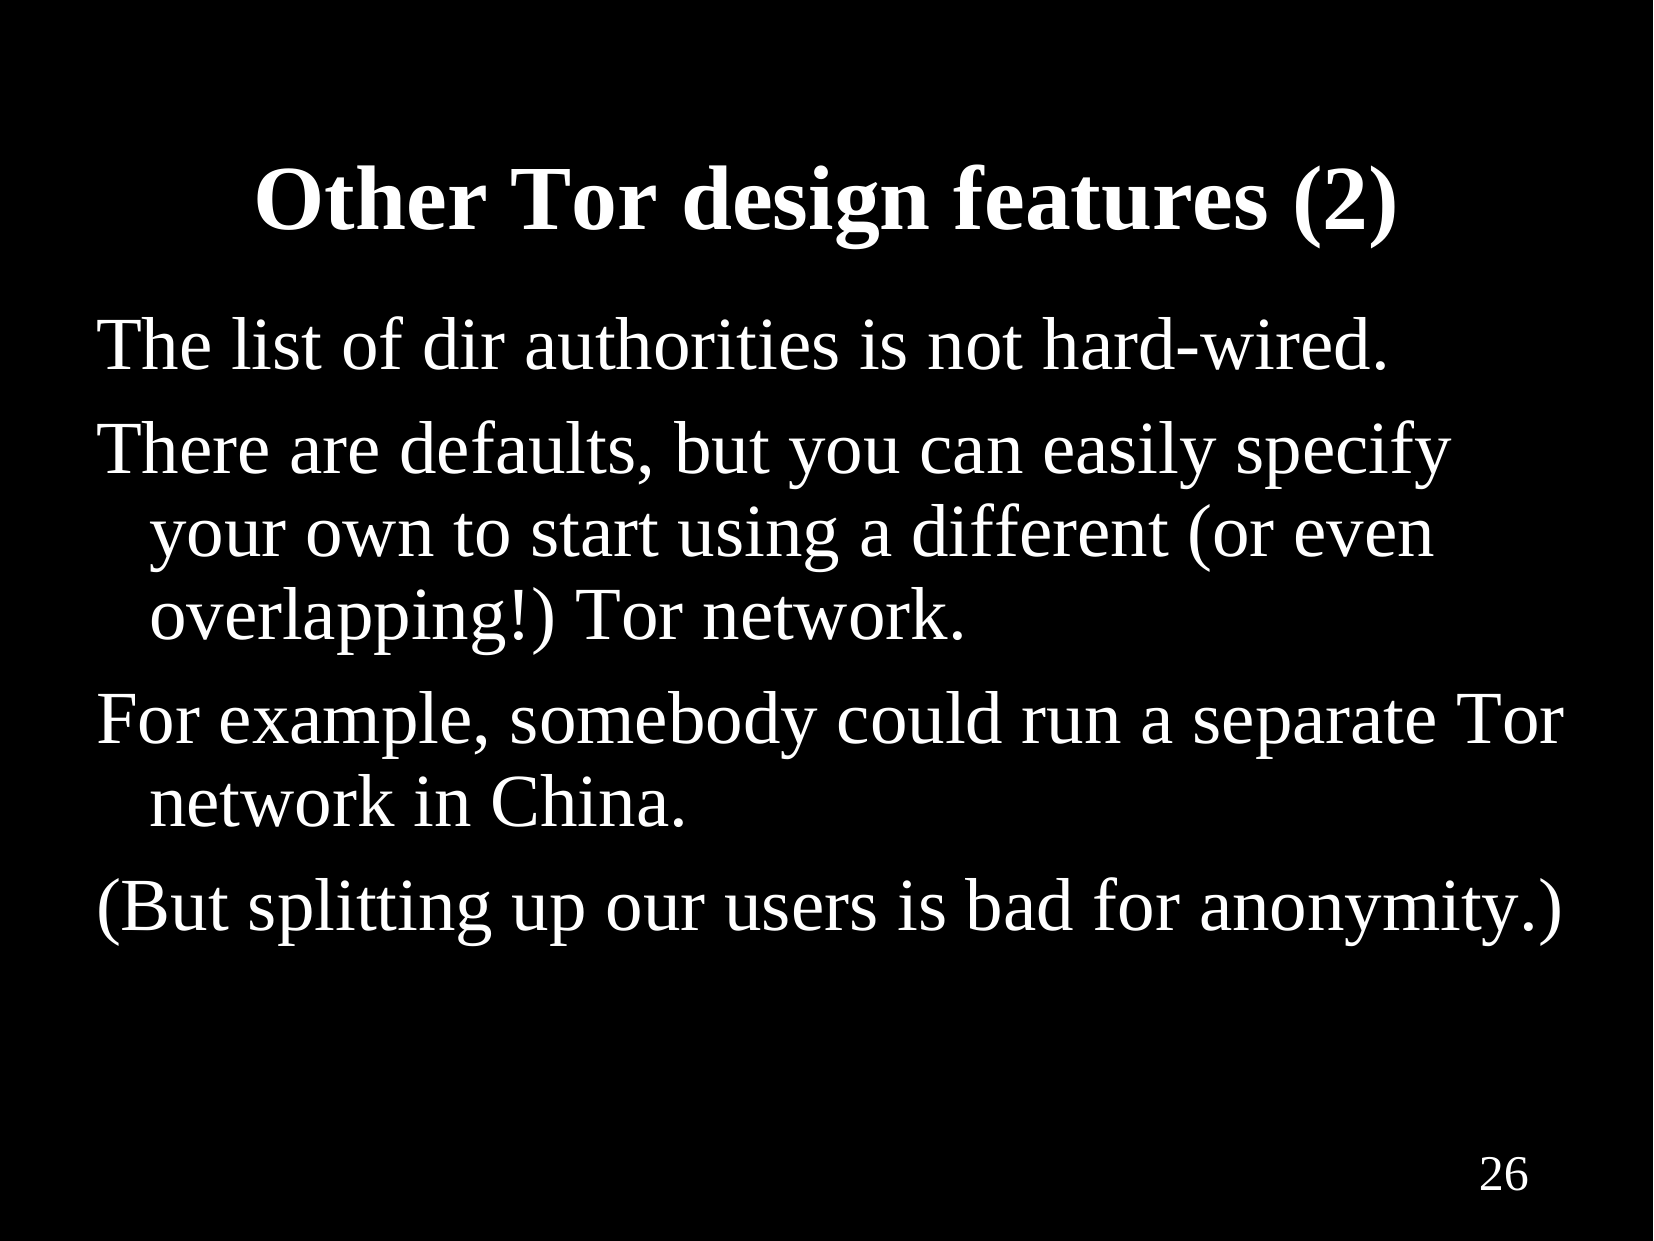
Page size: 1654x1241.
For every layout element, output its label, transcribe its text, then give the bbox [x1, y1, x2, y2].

list The list of dir authorities is not hard-wired. There are defaults, but you can easily specify your own to start using a different (or even overlapping!) Tor network. For example, somebody could run a separate Tor network in China. (But splitting up our users is bad for anonymity.) [78, 302, 1569, 1093]
title Other Tor design features (2) [121, 102, 1534, 294]
